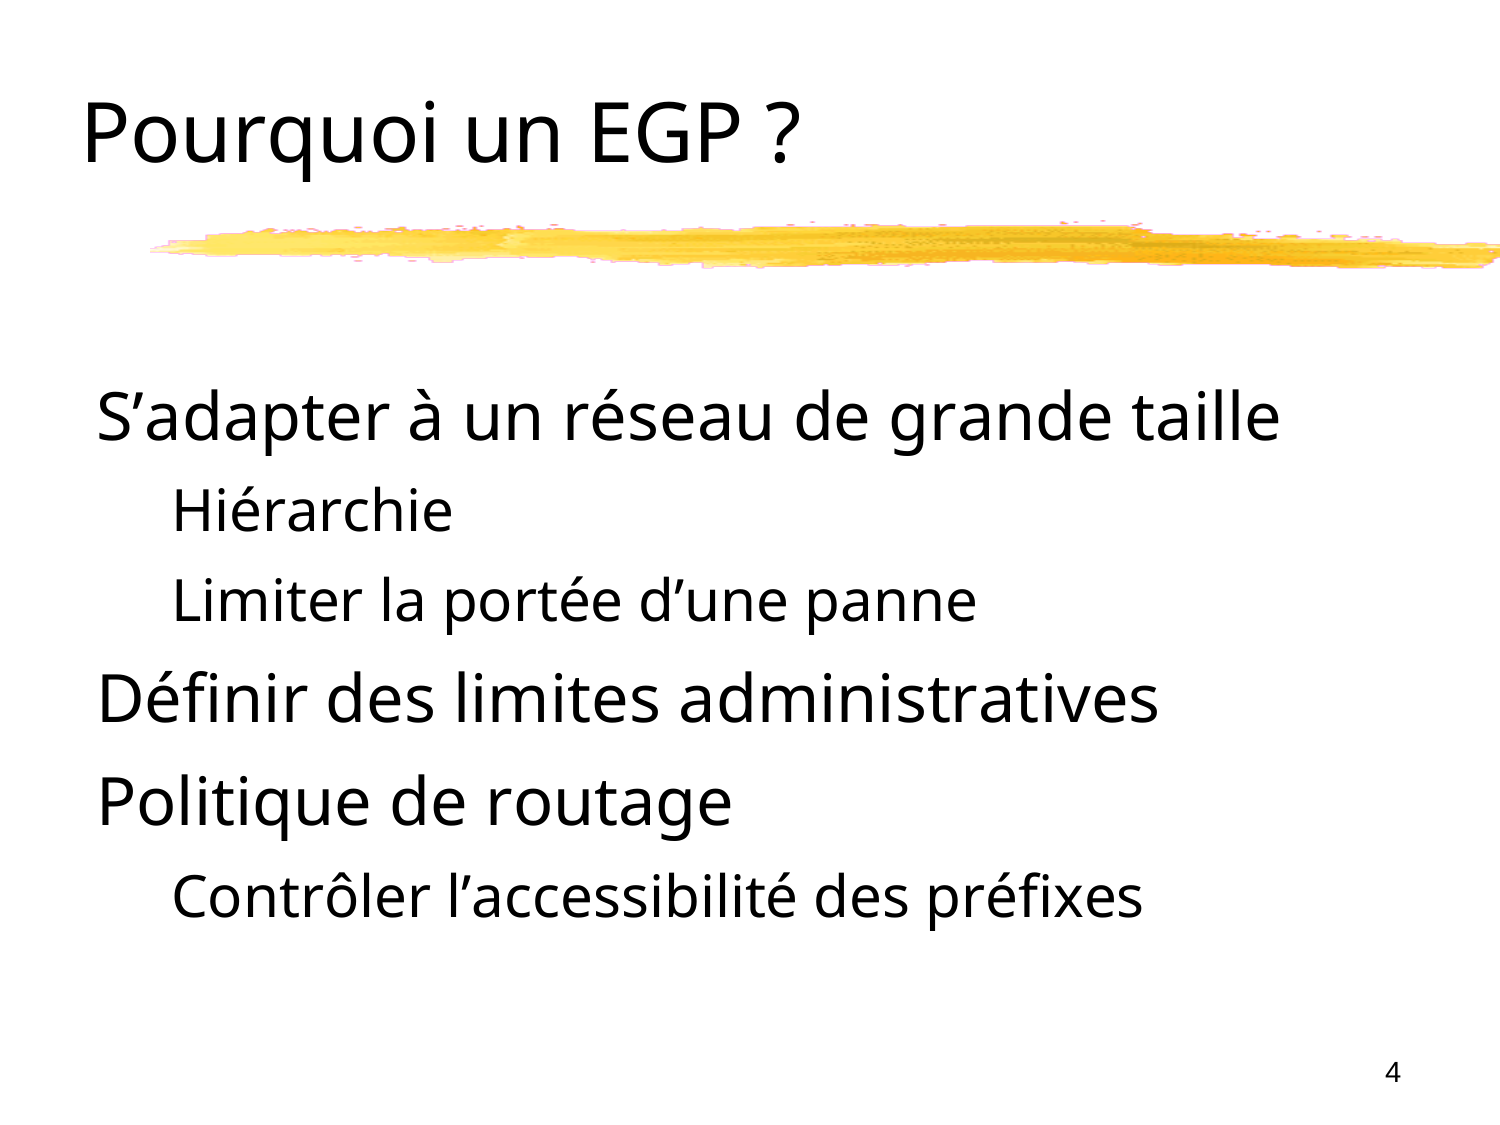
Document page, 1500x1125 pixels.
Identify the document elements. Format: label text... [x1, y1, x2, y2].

picture [150, 215, 1500, 279]
list S’adapter à un réseau de grande taille Hiérarchie Limiter la portée d’une panne Définir des limites administratives Politique de routage Contrôler l’accessibilité des préfixes [74, 309, 1417, 995]
title Pourquoi un EGP ? [66, 37, 1342, 226]
